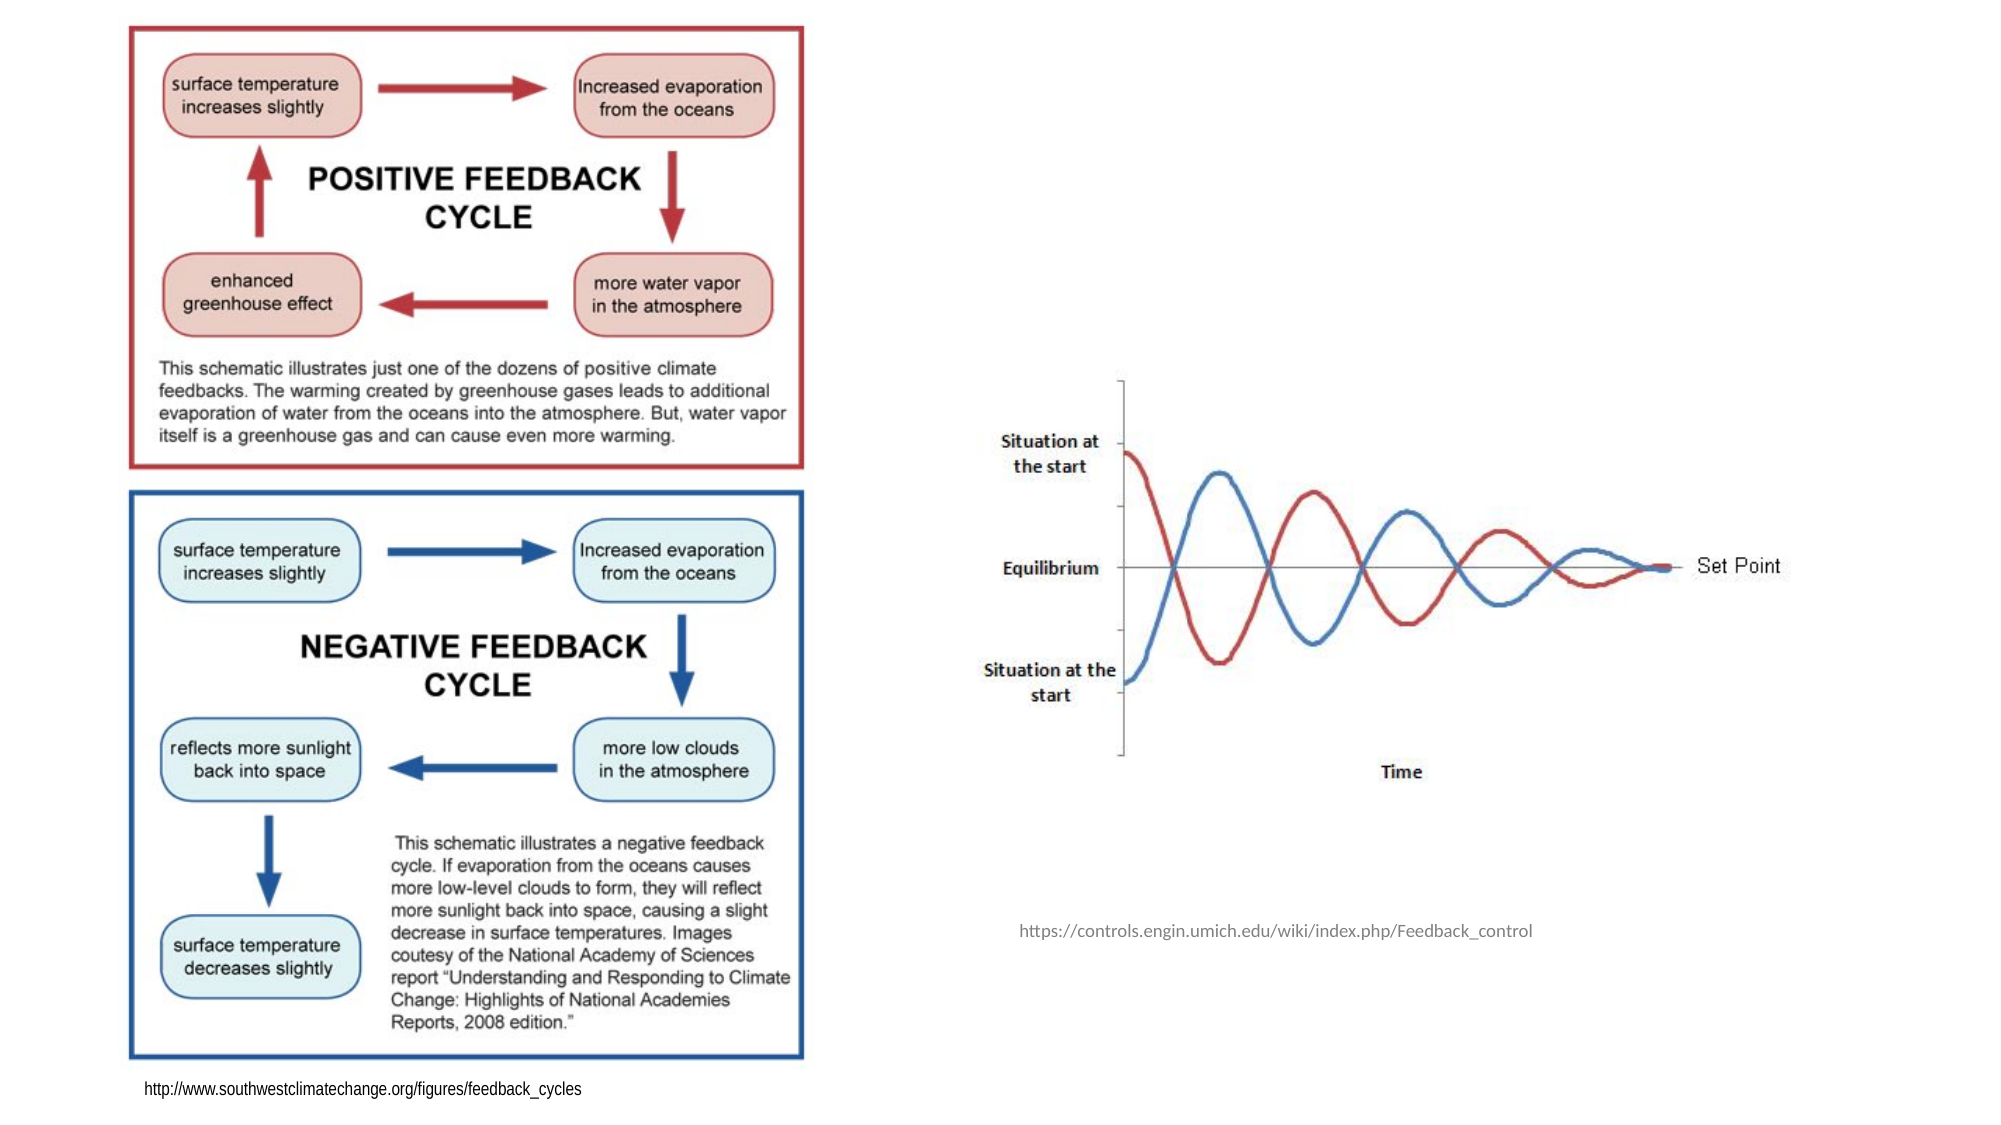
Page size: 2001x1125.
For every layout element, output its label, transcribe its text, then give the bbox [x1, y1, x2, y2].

text_box http://www.southwestclimatechange.org/figures/feedback_cycles [129, 1068, 814, 1107]
picture [953, 357, 1813, 802]
picture [118, 15, 814, 1069]
text_box https://controls.engin.umich.edu/wiki/index.php/Feedback_control [1004, 911, 1846, 949]
